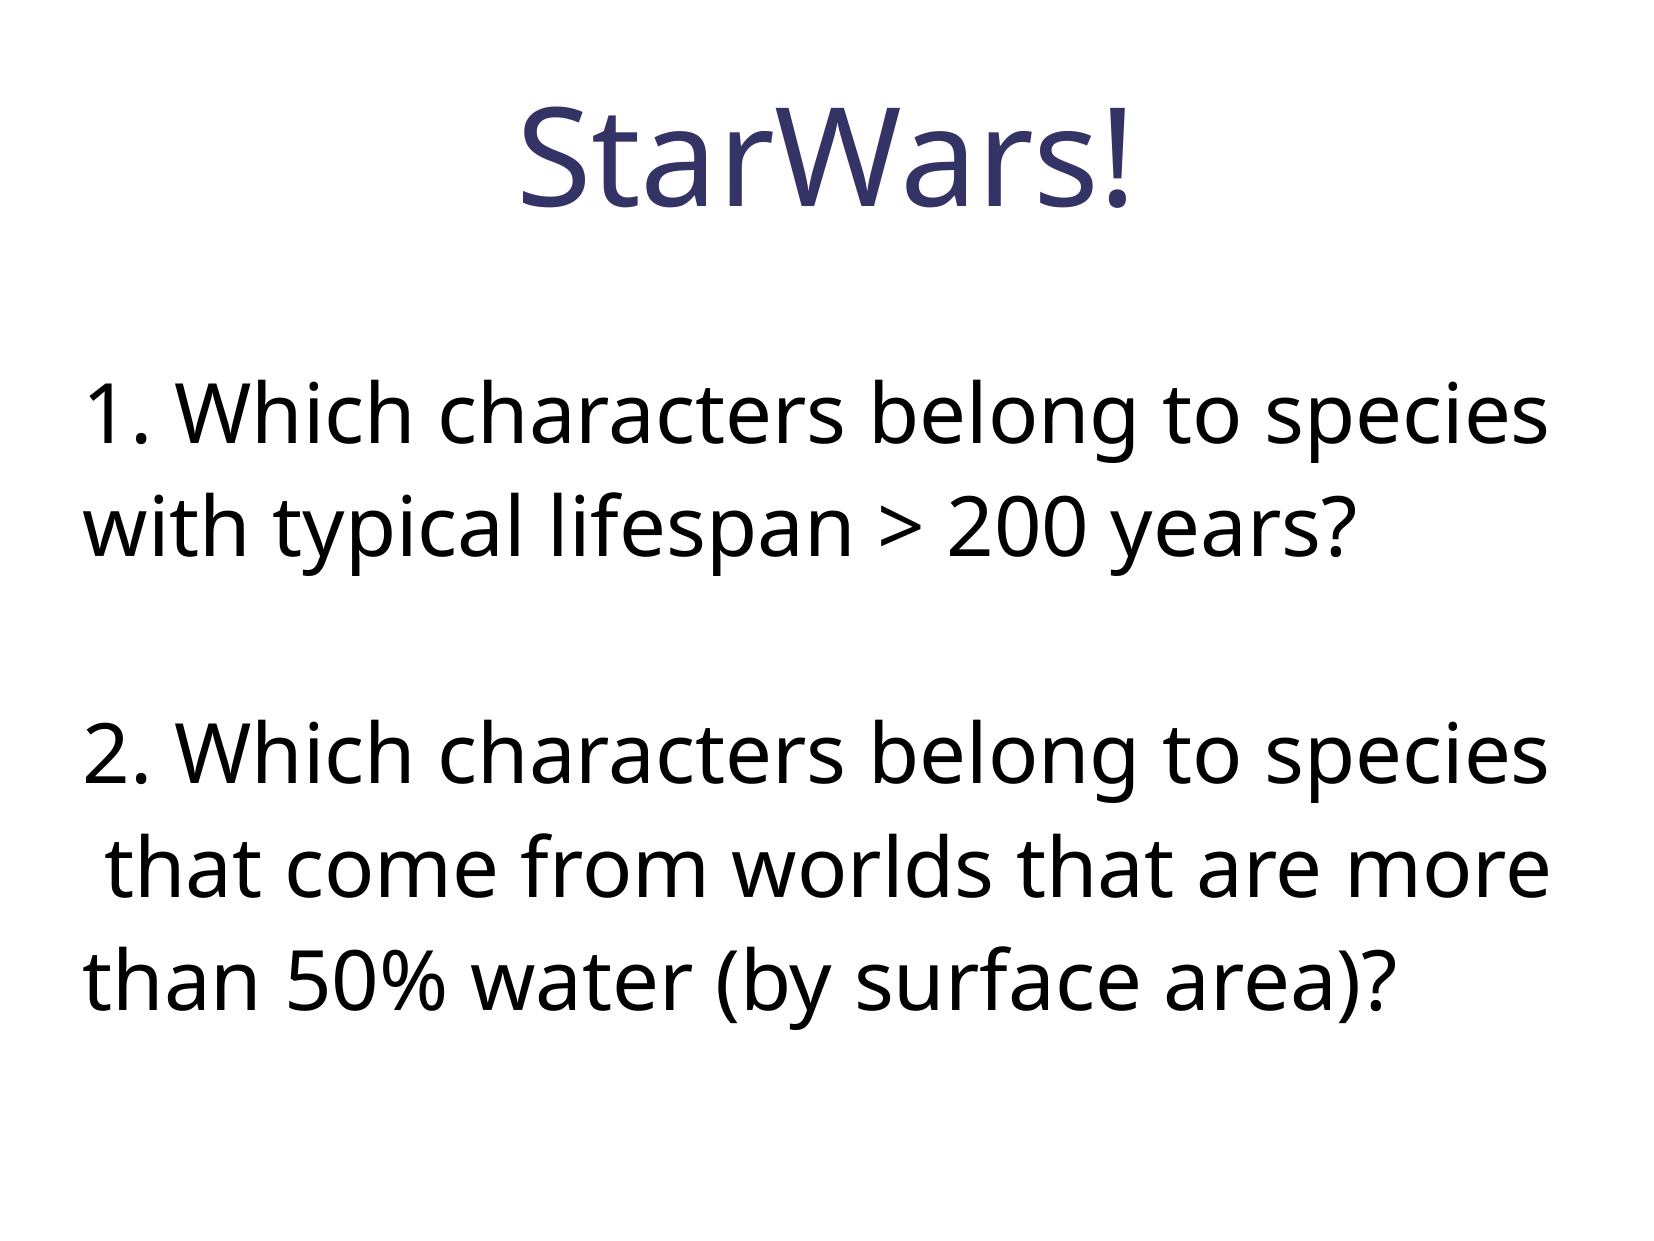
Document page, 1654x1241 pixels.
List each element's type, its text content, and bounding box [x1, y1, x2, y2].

subtitle 1. Which characters belong to species with typical lifespan > 200 years? 2. Which characters belong to species that come from worlds that are more than 50% water (by surface area)? [82, 354, 1571, 1165]
title StarWars! [82, 49, 1571, 257]
